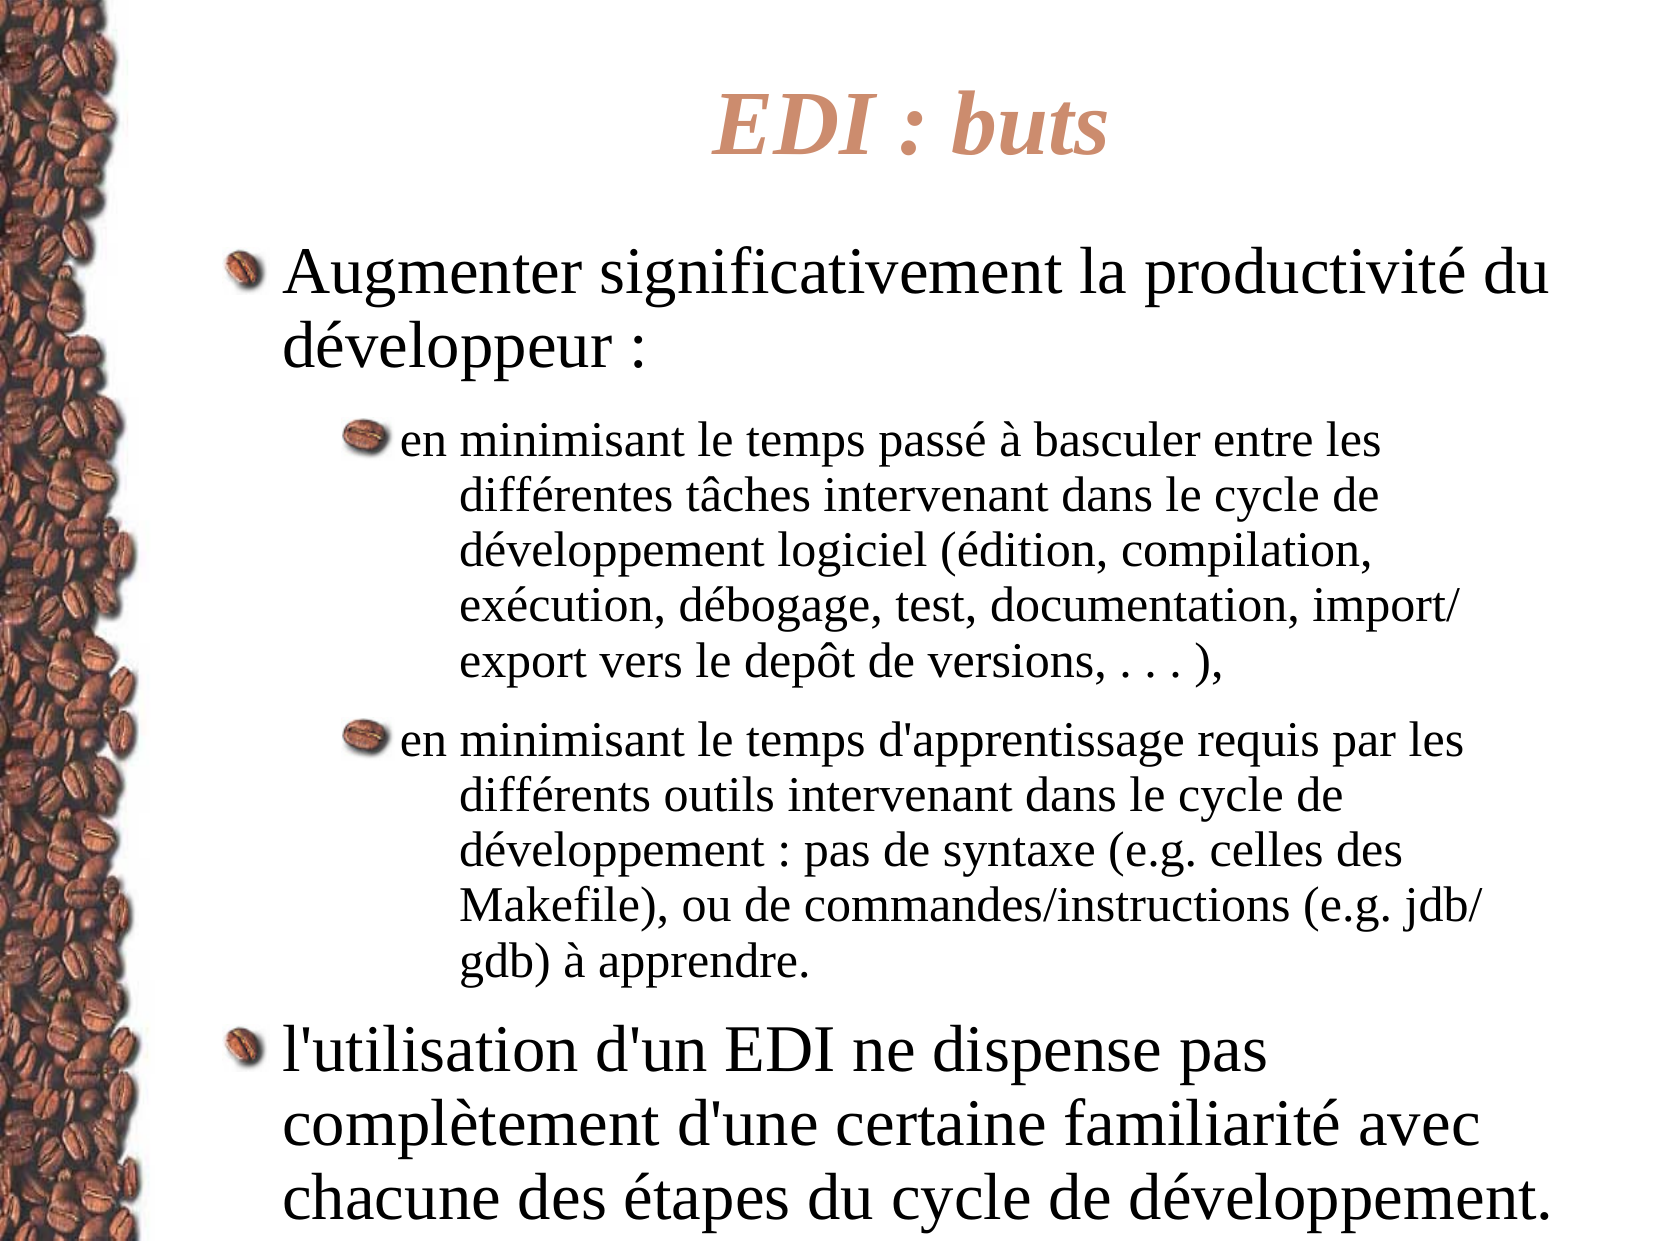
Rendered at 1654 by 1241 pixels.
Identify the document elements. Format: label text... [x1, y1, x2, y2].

picture [0, 0, 155, 1241]
list Augmenter significativement la productivité du développeur : en minimisant le temps passé à basculer entre les différentes tâches intervenant dans le cycle de développement logiciel (édition, compilation, exécution, débogage, test, documentation, import/export vers le depôt de versions, . . . ), en minimisant le temps d'apprentissage requis par les différents outils intervenant dans le cycle de développement : pas de syntaxe (e.g. celles des Makefile), ou de commandes/instructions (e.g. jdb/gdb) à apprendre. l'utilisation d'un EDI ne dispense pas complètement d'une certaine familiarité avec chacune des étapes du cycle de développement. . . [222, 233, 1570, 1179]
title EDI : buts [205, 35, 1618, 223]
